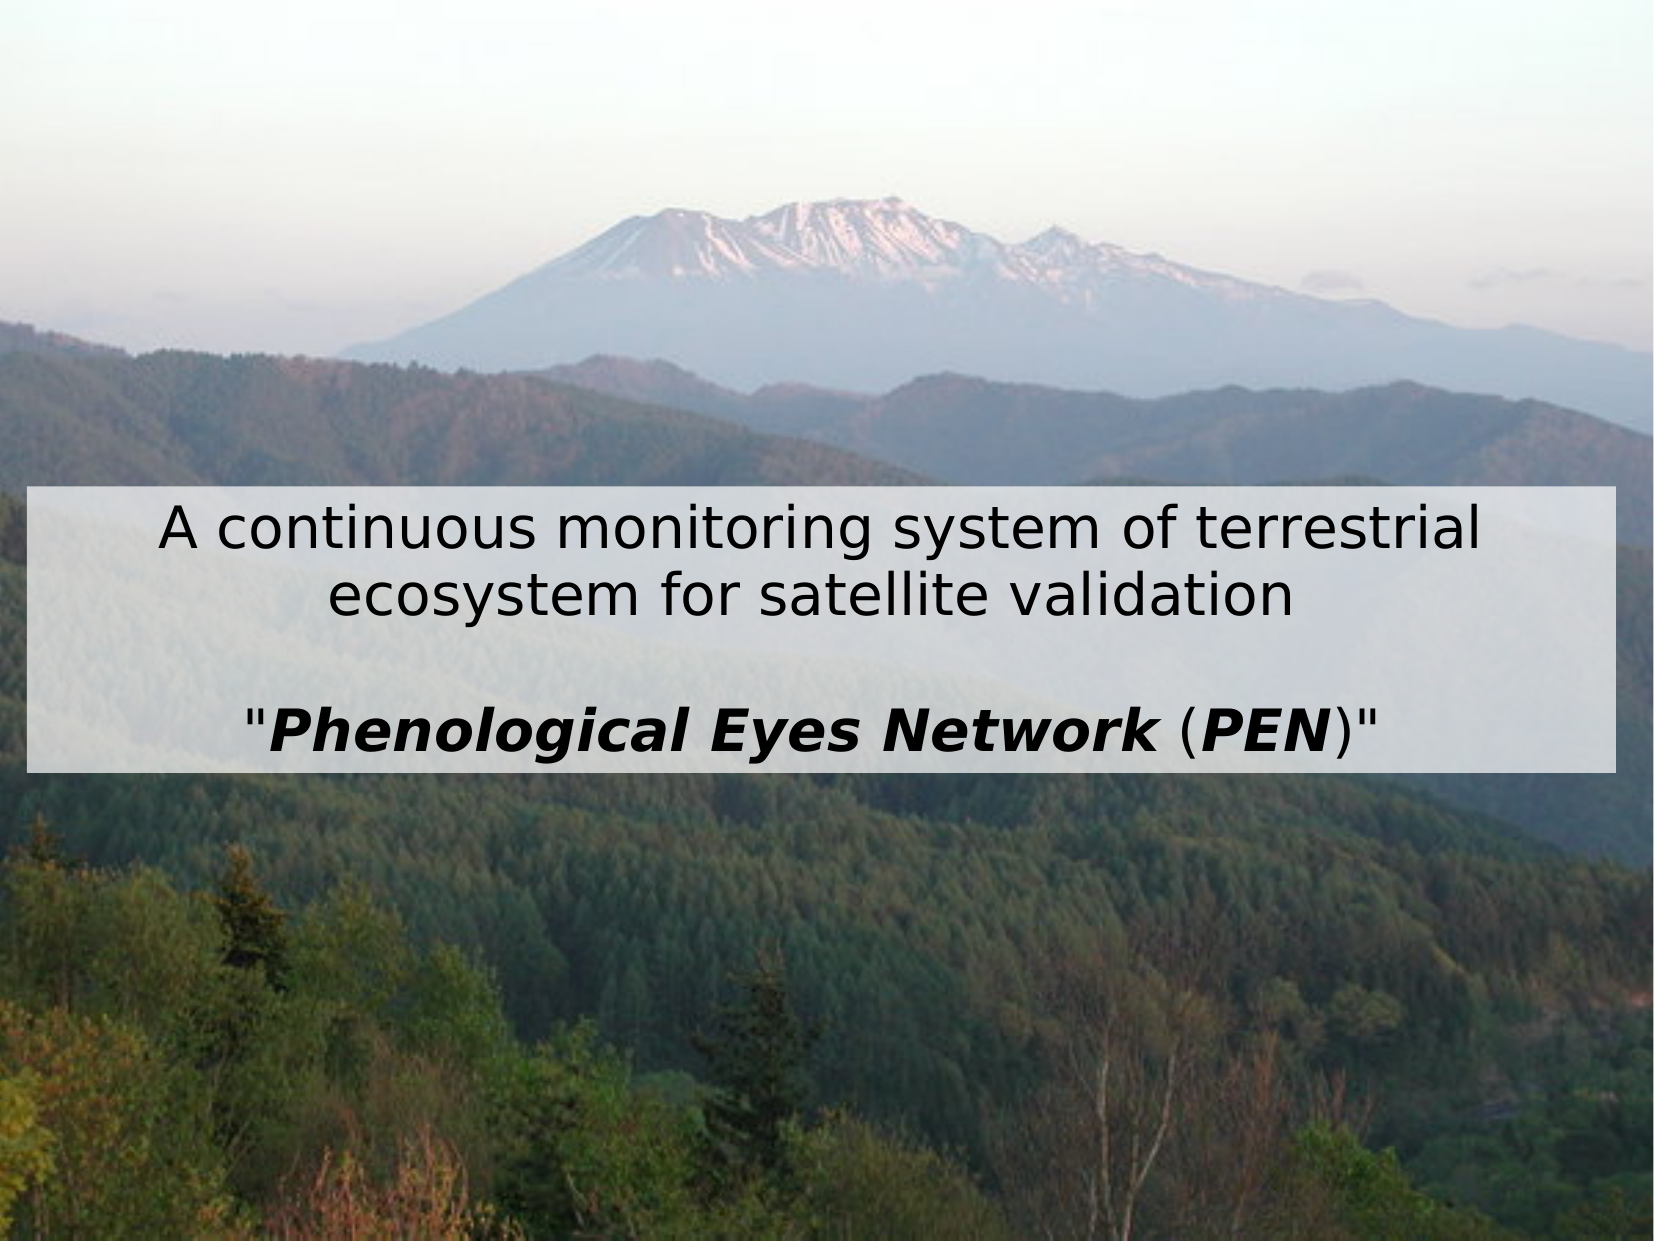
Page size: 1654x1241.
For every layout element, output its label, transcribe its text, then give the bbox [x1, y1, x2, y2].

picture [0, 0, 1654, 1241]
text_box A continuous monitoring system of terrestrial ecosystem for satellite validation "Phenological Eyes Network (PEN)" [26, 486, 1616, 773]
